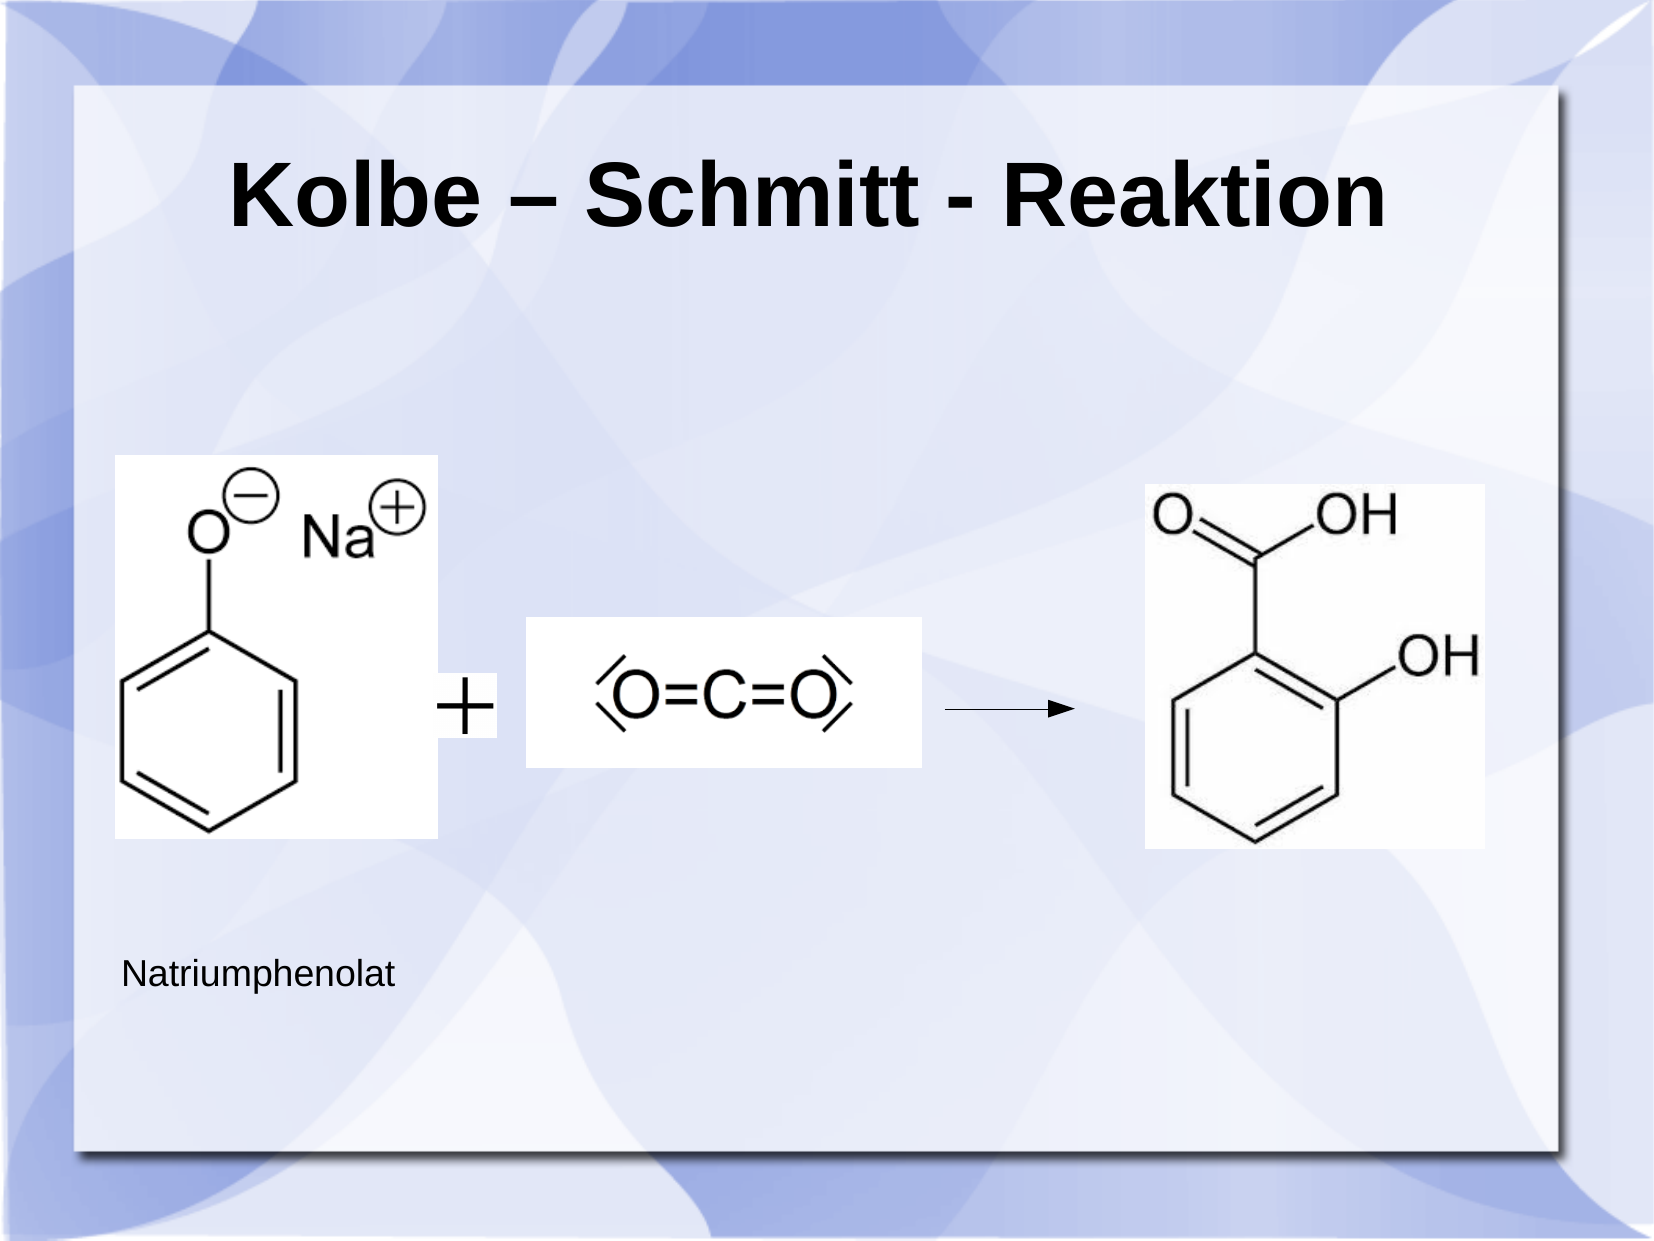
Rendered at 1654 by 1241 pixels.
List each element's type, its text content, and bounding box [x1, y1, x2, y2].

title Kolbe – Schmitt - Reaktion [82, 90, 1536, 298]
text_box Natriumphenolat [106, 944, 411, 1002]
picture [0, 0, 1654, 1241]
